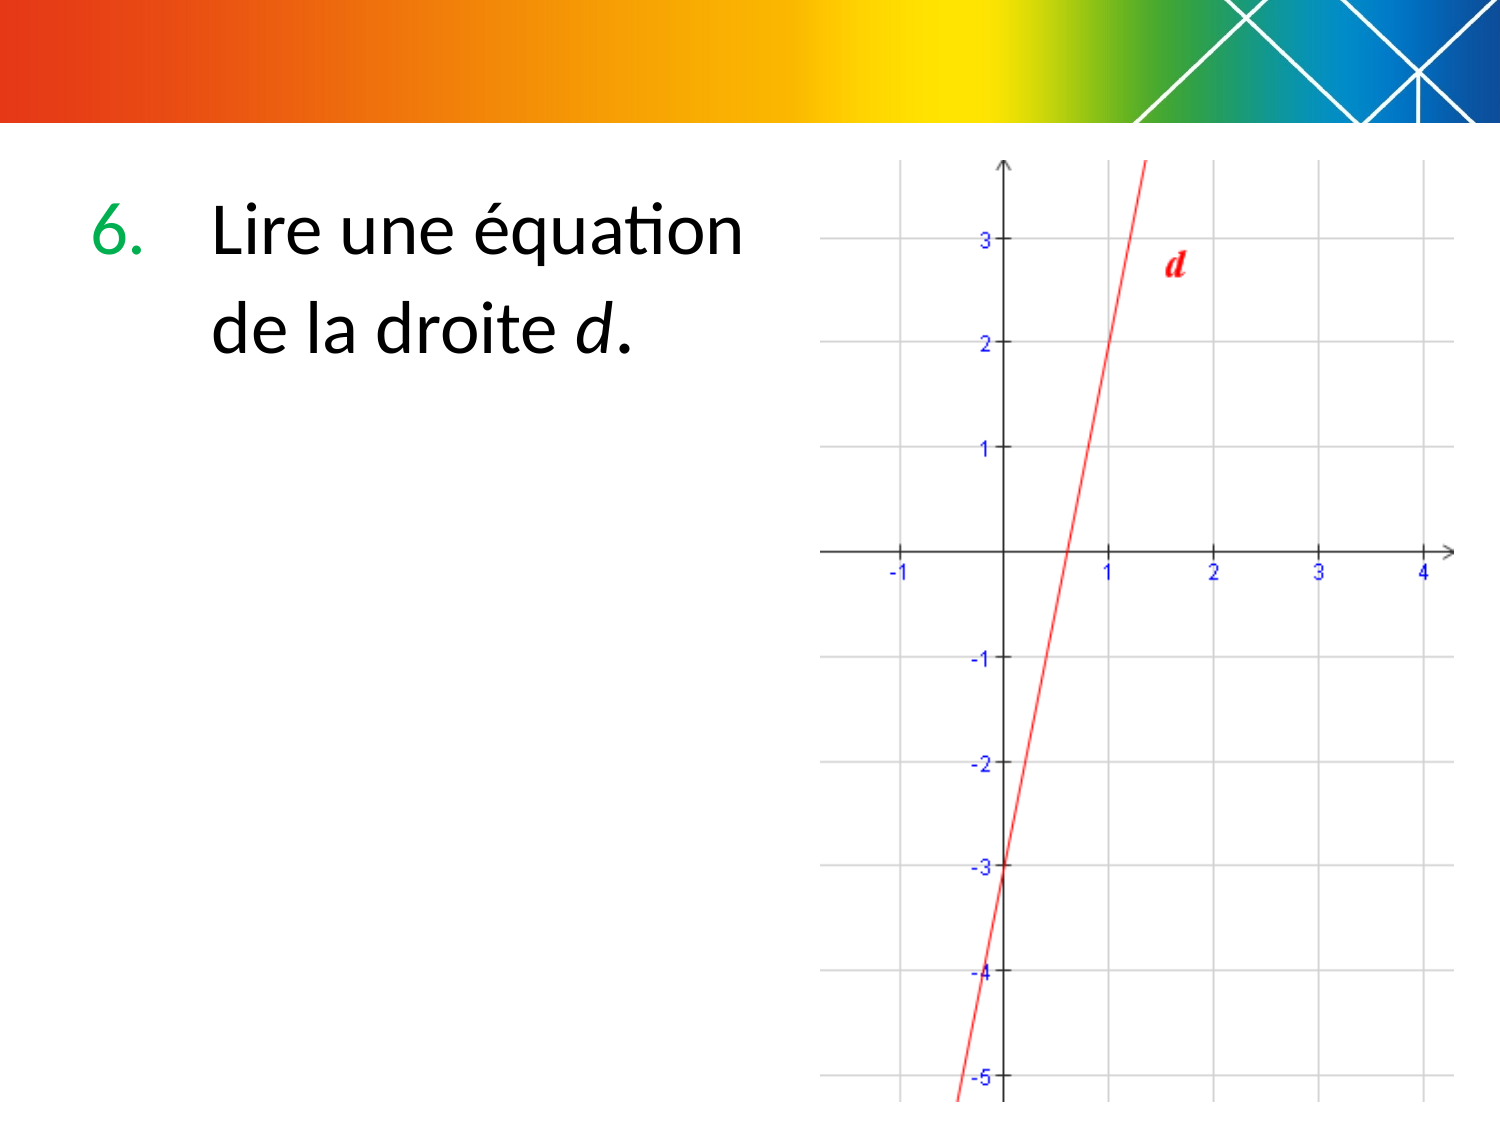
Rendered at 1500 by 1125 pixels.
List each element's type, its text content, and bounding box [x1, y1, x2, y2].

title Lire une équation de la droite d. [75, 164, 786, 386]
picture [1340, 0, 1500, 123]
picture [0, 0, 1359, 123]
picture [820, 160, 1454, 1102]
